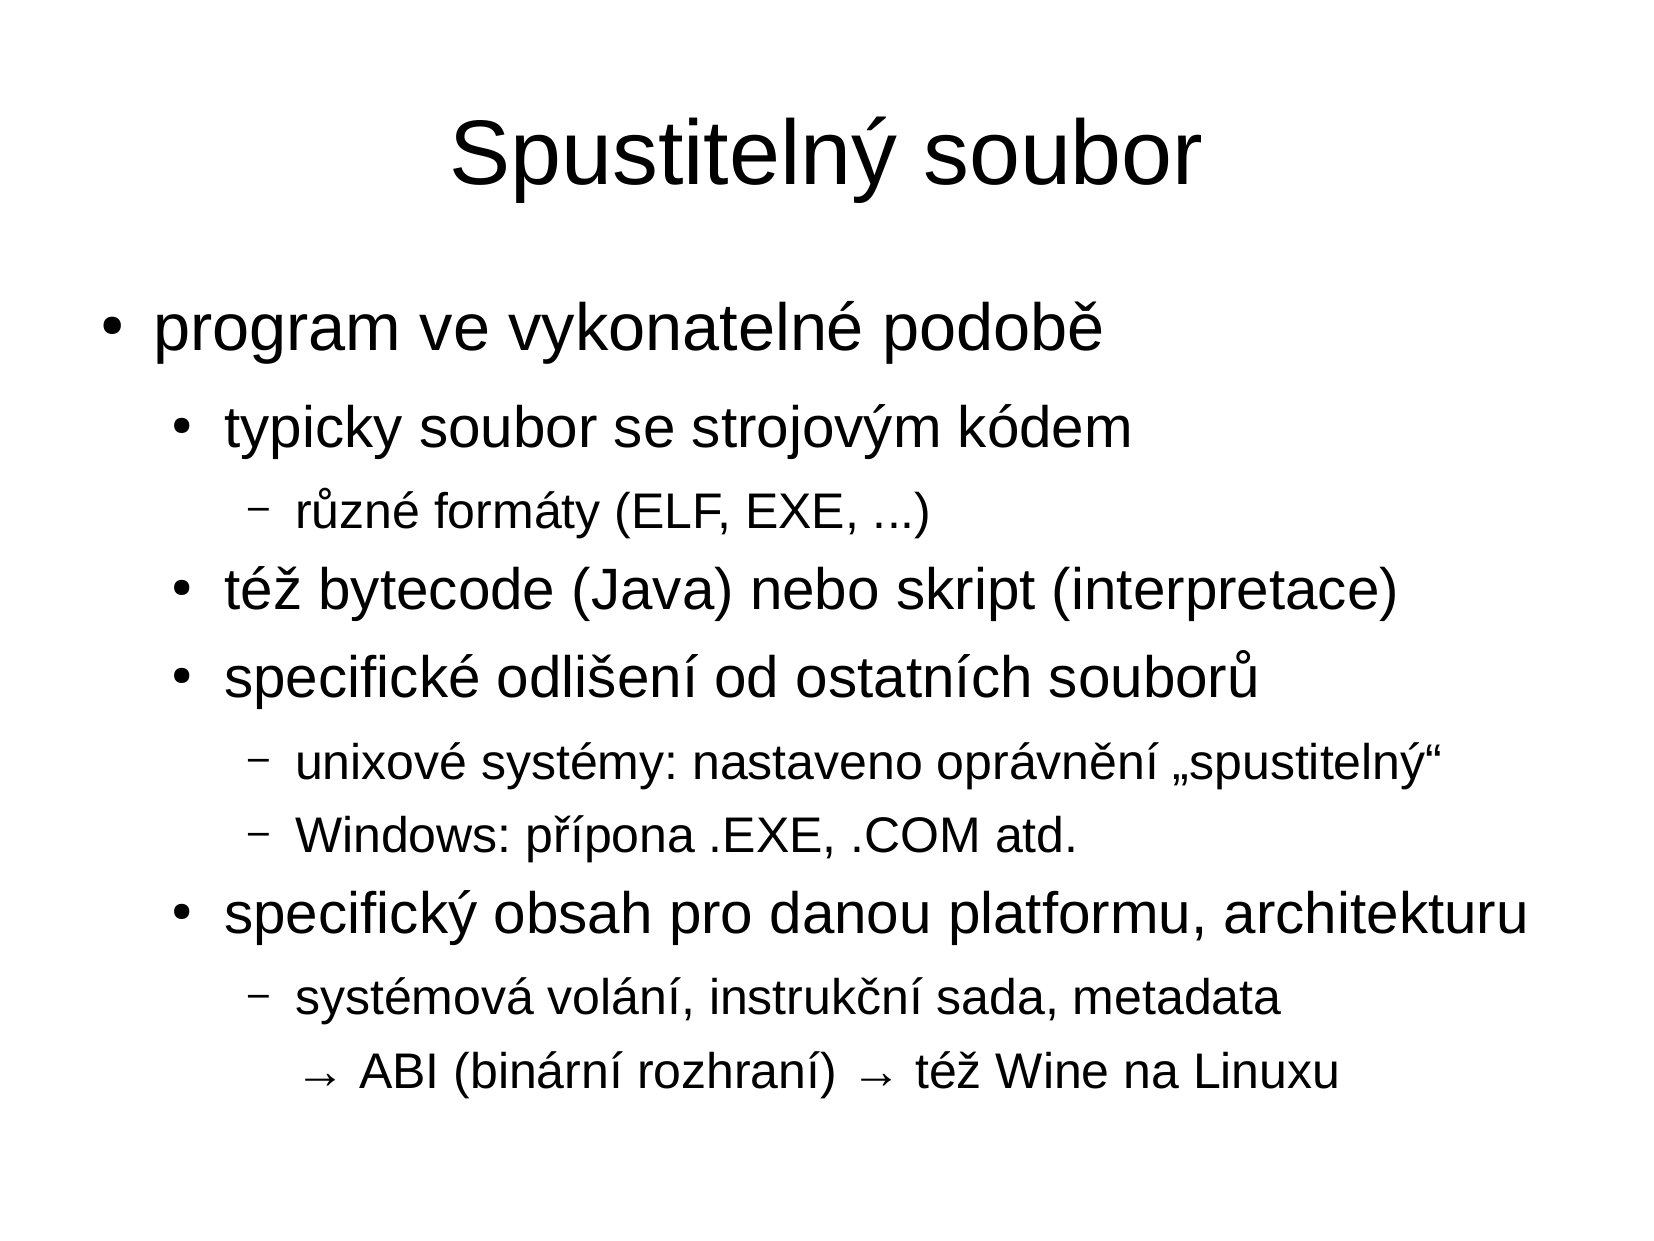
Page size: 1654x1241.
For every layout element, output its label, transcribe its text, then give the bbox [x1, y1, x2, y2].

title Spustitelný soubor [82, 56, 1571, 250]
list program ve vykonatelné podobě typicky soubor se strojovým kódem různé formáty (ELF, EXE, ...) též bytecode (Java) nebo skript (interpretace) specifické odlišení od ostatních souborů unixové systémy: nastaveno oprávnění „spustitelný“ Windows: přípona .EXE, .COM atd. specifický obsah pro danou platformu, architekturu systémová volání, instrukční sada, metadata → ABI (binární rozhraní) → též Wine na Linuxu [82, 290, 1571, 1099]
